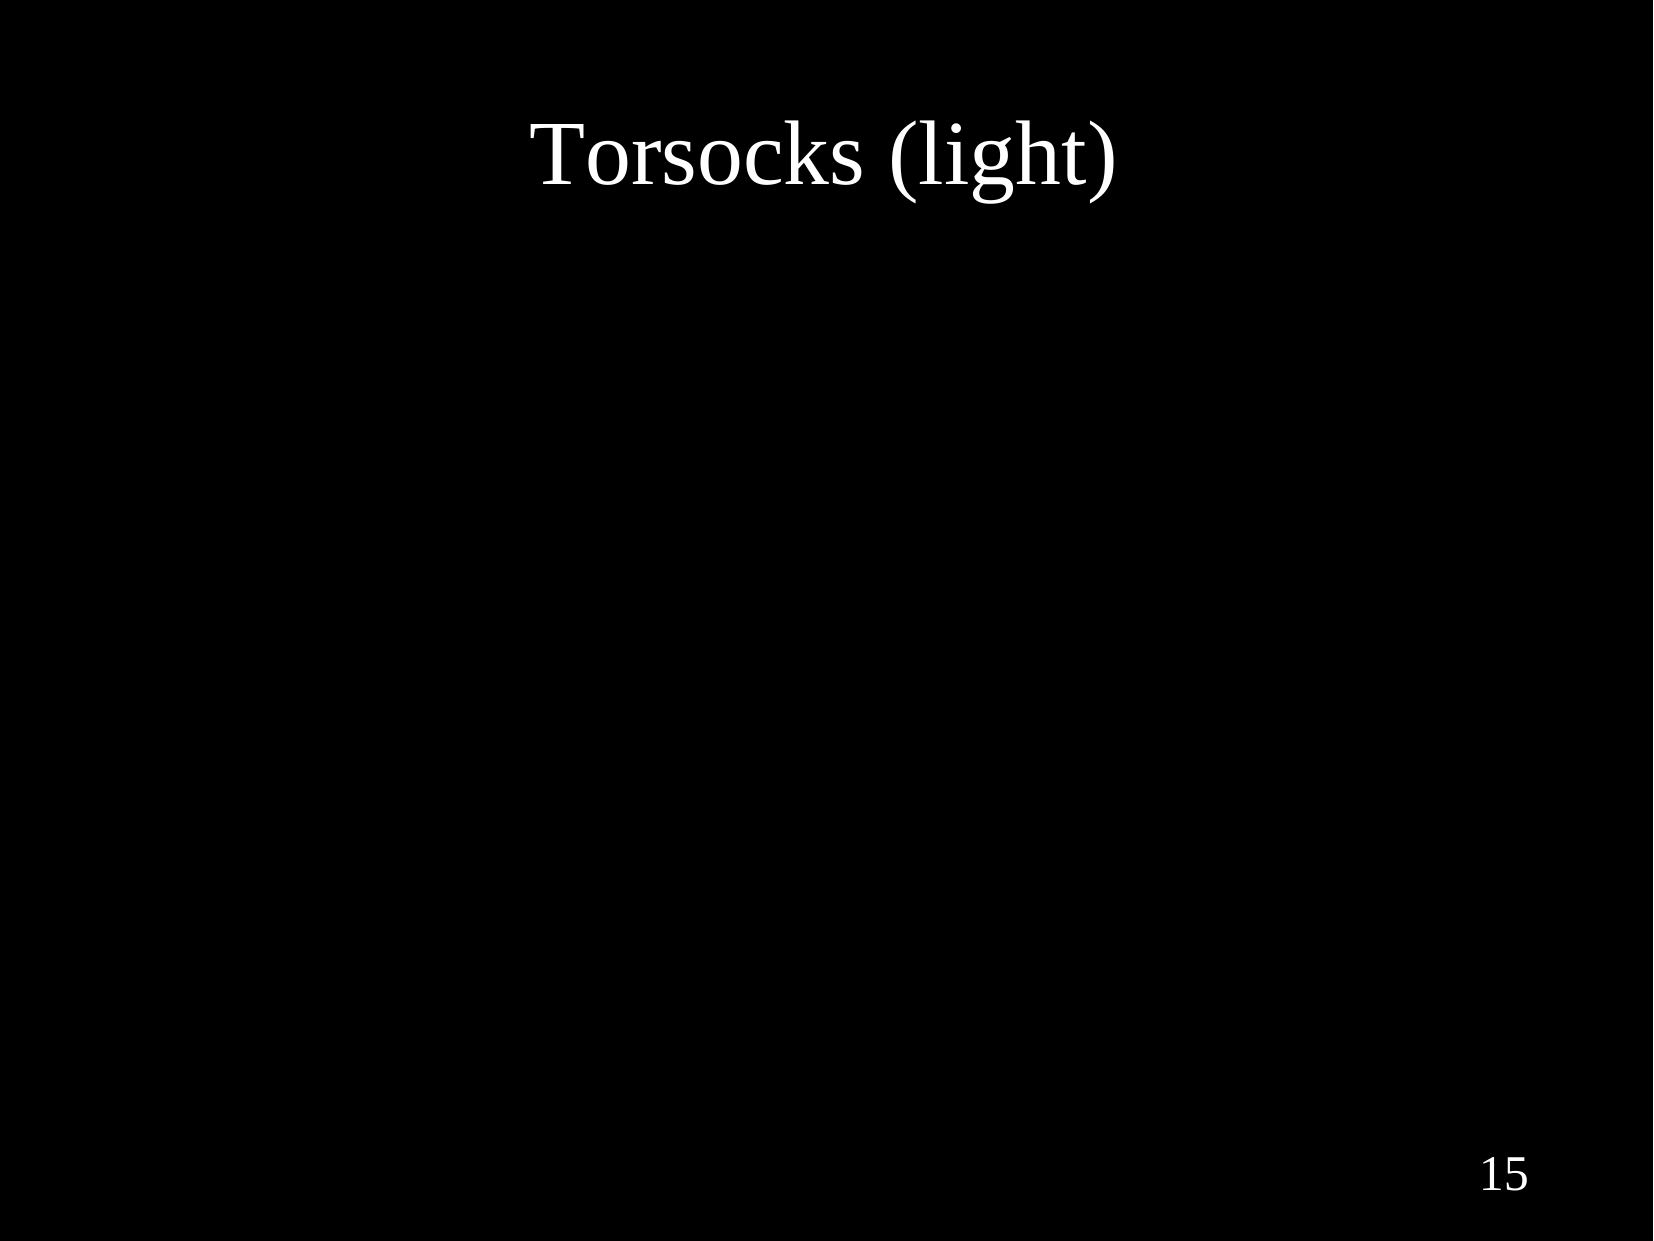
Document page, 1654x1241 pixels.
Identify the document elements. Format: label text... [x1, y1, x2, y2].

title Torsocks (light) [118, 49, 1530, 257]
